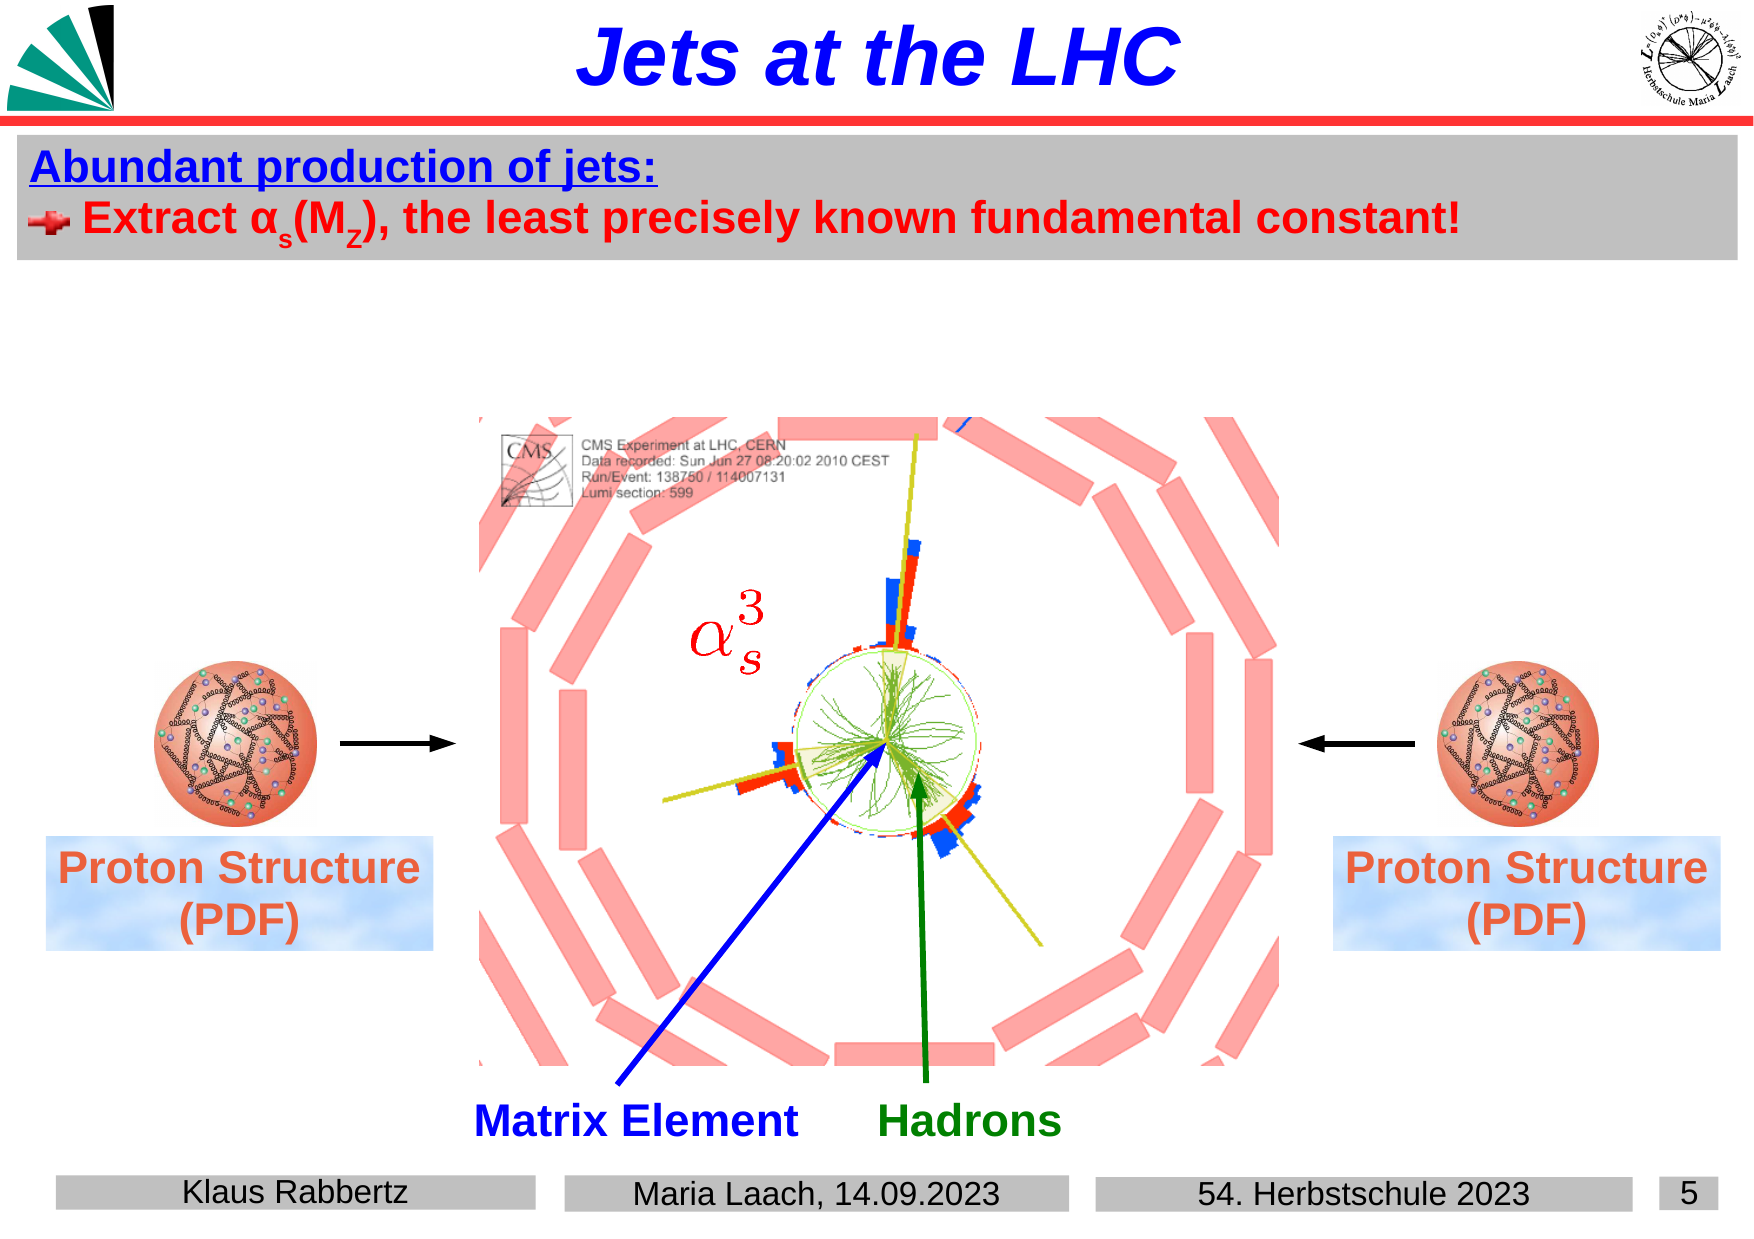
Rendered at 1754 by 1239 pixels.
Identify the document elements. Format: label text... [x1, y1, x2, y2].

picture [479, 417, 1279, 1066]
title Jets at the LHC [129, 0, 1627, 114]
picture [154, 661, 317, 827]
picture [1641, 11, 1741, 106]
picture [1437, 661, 1599, 827]
text_box Proton Structure (PDF) [45, 836, 434, 951]
picture [7, 5, 114, 112]
text_box Abundant production of jets: Extract αs(MZ), the least precisely known fundamental constant! [17, 134, 1738, 261]
text_box Proton Structure (PDF) [1333, 836, 1721, 951]
text_box Hadrons [865, 1089, 1075, 1153]
text_box Matrix Element [461, 1089, 812, 1153]
